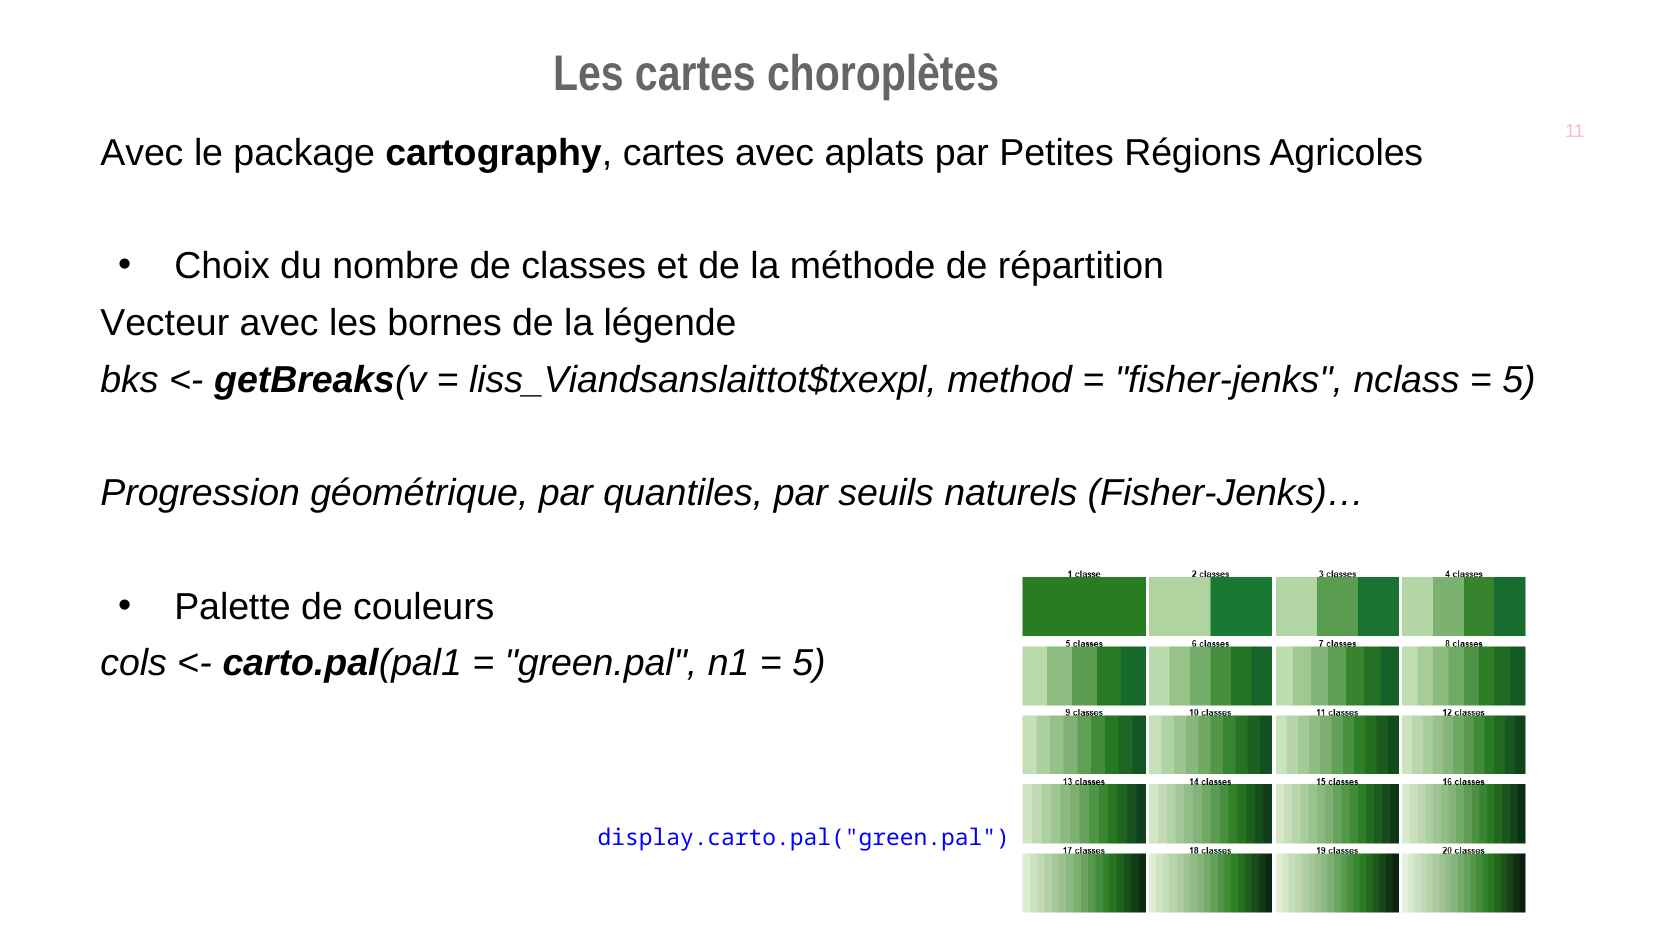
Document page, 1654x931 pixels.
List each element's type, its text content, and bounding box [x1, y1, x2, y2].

title Les cartes choroplètes [97, 40, 1456, 102]
picture [1021, 569, 1527, 914]
text_box display.carto.pal("green.pal") [598, 823, 1022, 851]
text_box [1564, 118, 1654, 142]
text_box Avec le package cartography, cartes avec aplats par Petites Régions Agricoles Choix du nombre de classes et de la méthode de répartition Vecteur avec les bornes de la légende bks <- getBreaks(v = liss_Viandsanslaittot$txexpl, method = "fisher-jenks", nclass = 5) Progression géométrique, par quantiles, par seuils naturels (Fisher-Jenks)… Palette de couleurs cols <- carto.pal(pal1 = "green.pal", n1 = 5) [82, 127, 1606, 931]
